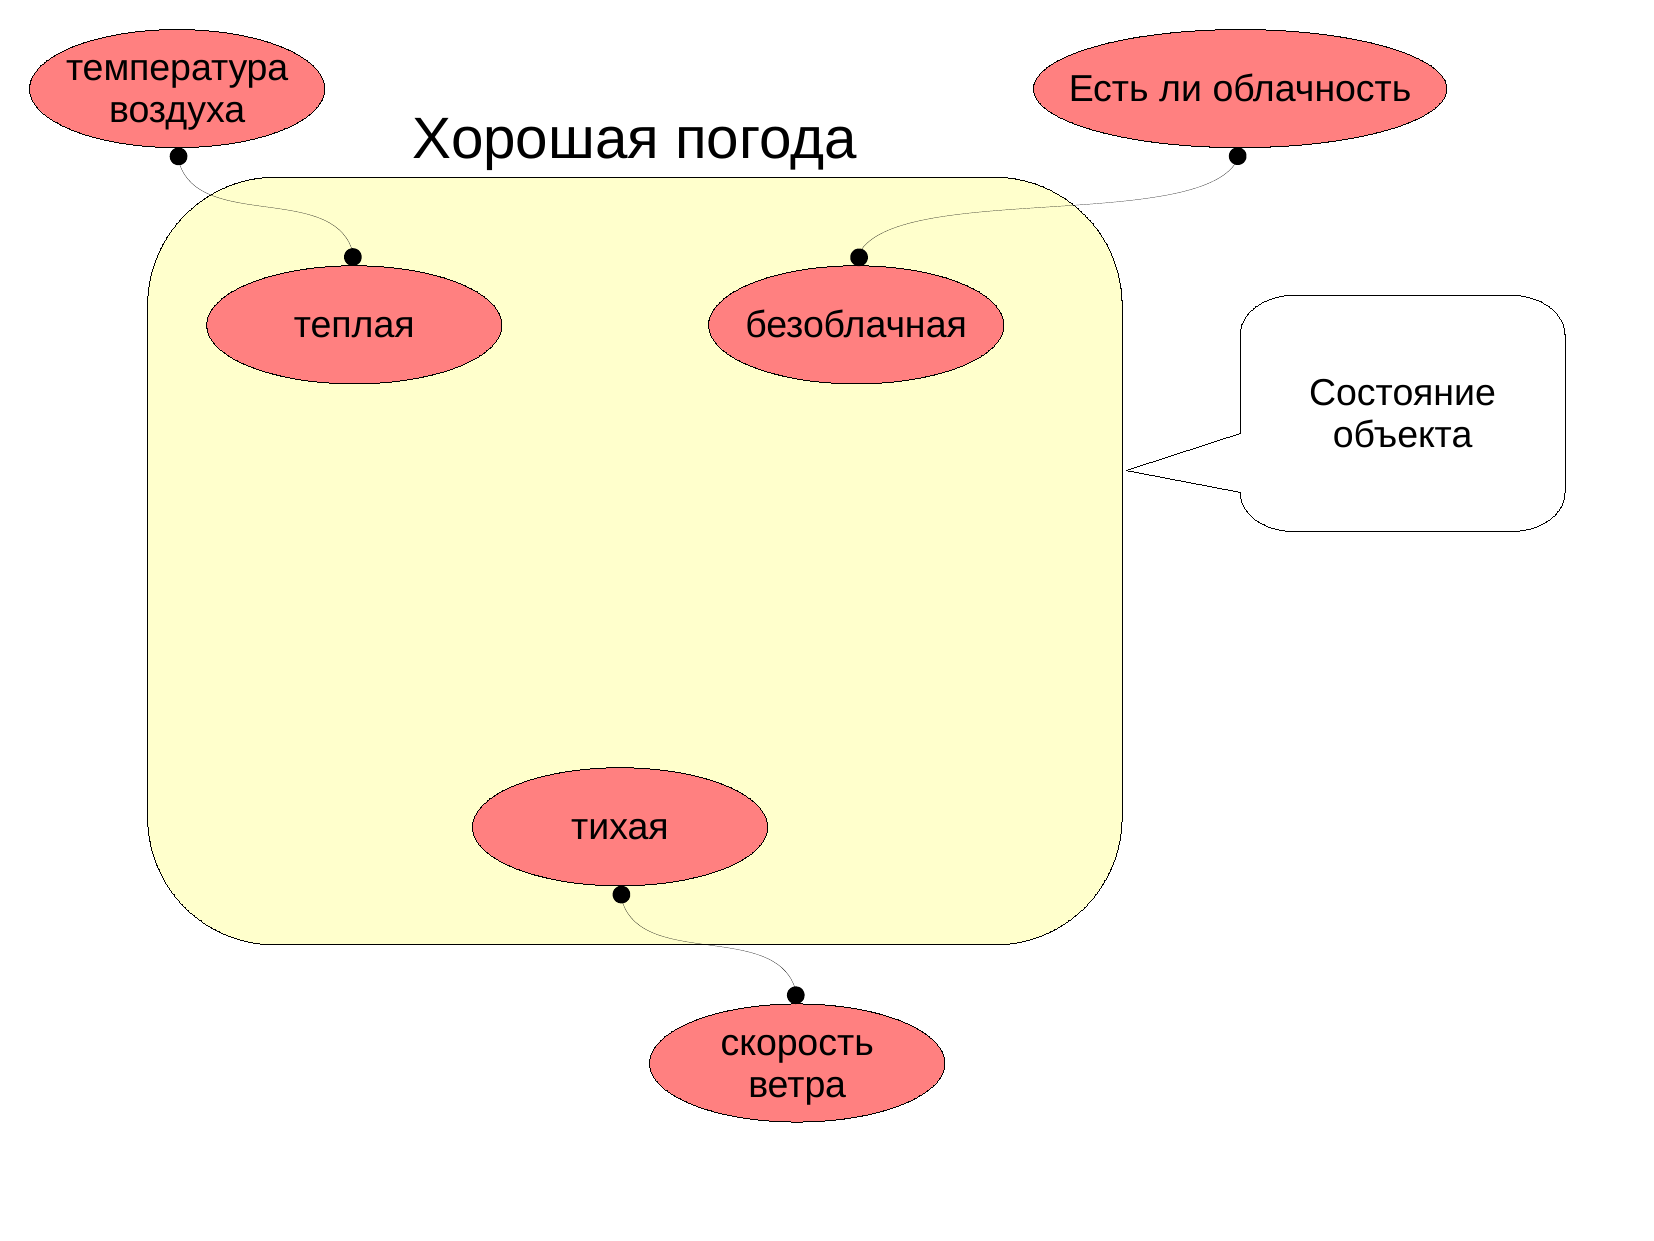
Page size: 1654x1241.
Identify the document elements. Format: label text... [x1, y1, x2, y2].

text_box теплая [206, 265, 502, 384]
text_box скорость ветра [649, 1003, 945, 1123]
text_box Состояние объекта [1126, 295, 1566, 532]
text_box Есть ли облачность [1033, 29, 1447, 148]
text_box безоблачная [708, 265, 1004, 384]
text_box тихая [472, 767, 768, 886]
text_box температура воздуха [29, 29, 325, 148]
text_box Хорошая погода [147, 177, 1123, 945]
